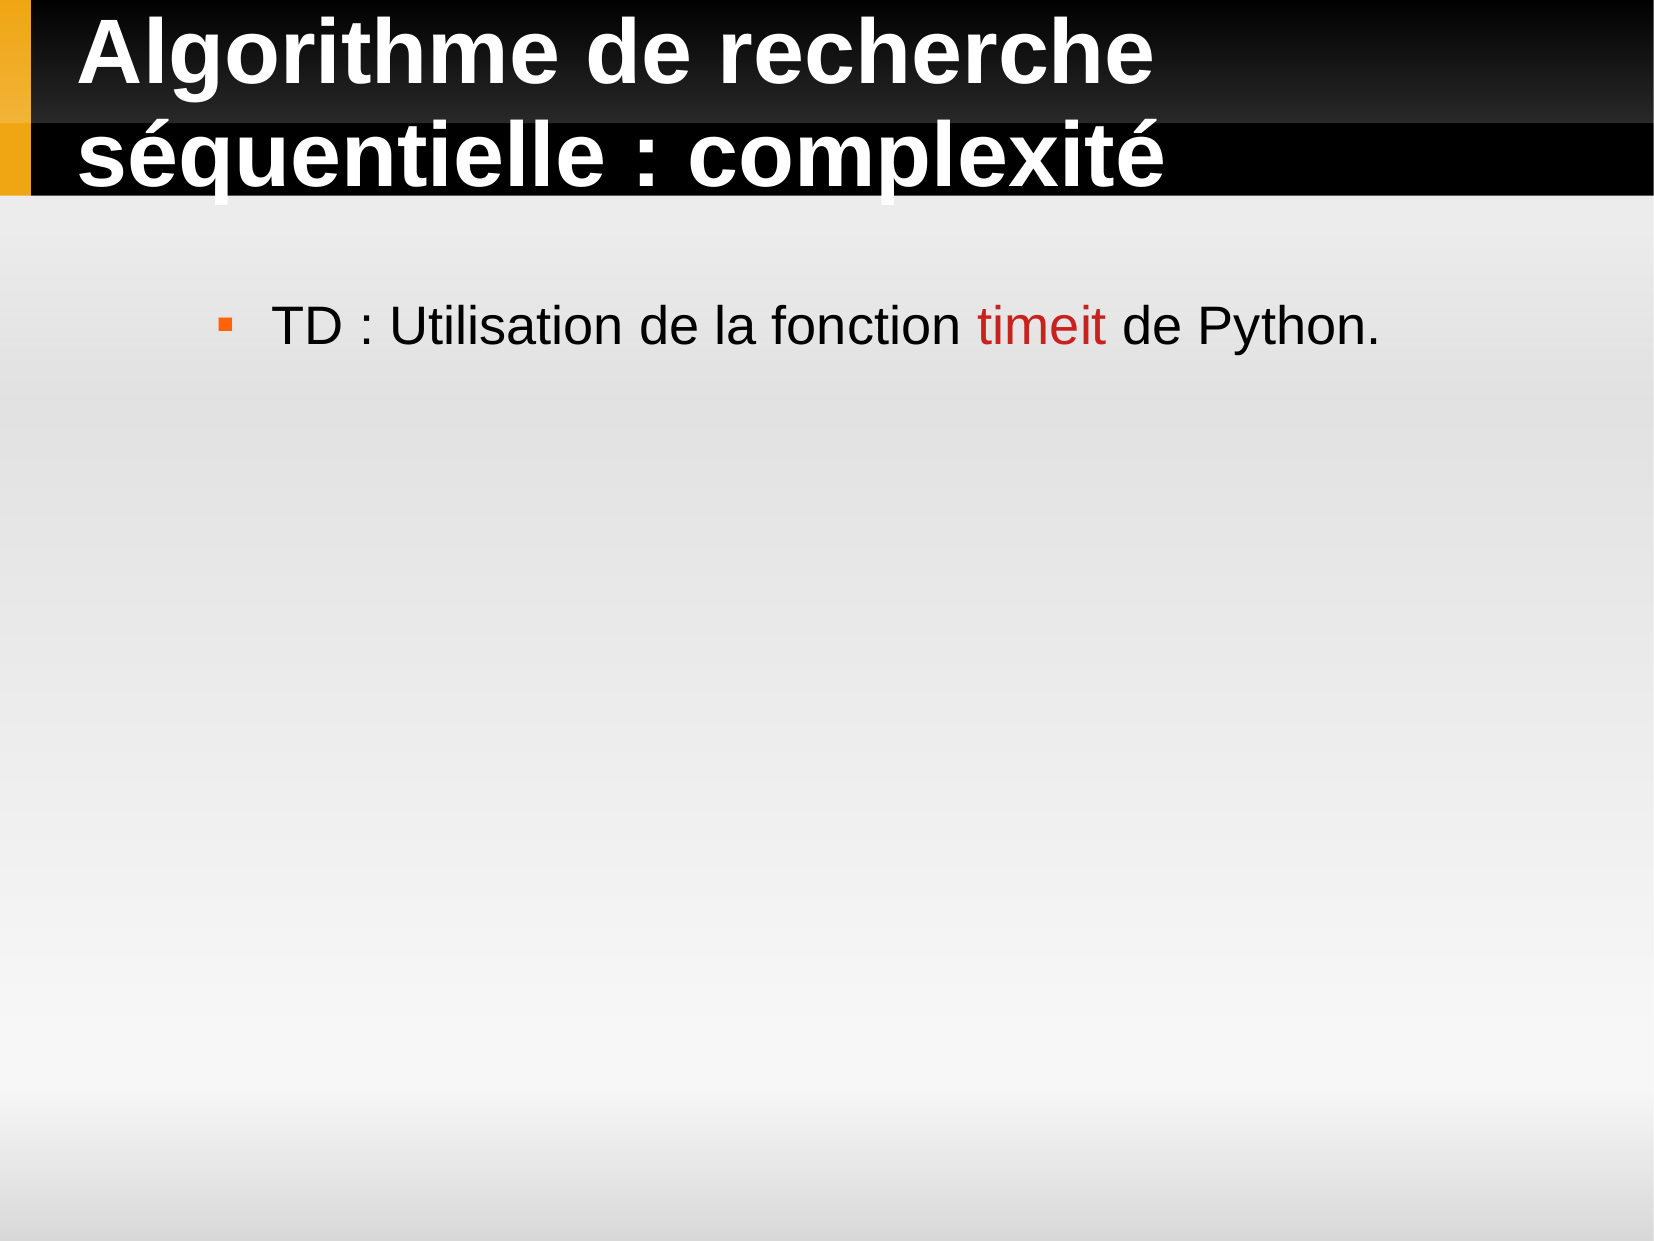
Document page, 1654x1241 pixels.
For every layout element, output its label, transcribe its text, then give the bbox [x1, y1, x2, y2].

title Algorithme de recherche séquentielle : complexité [76, 0, 1565, 208]
picture [0, 0, 1654, 1241]
list TD : Utilisation de la fonction timeit de Python. [88, 295, 1577, 1039]
